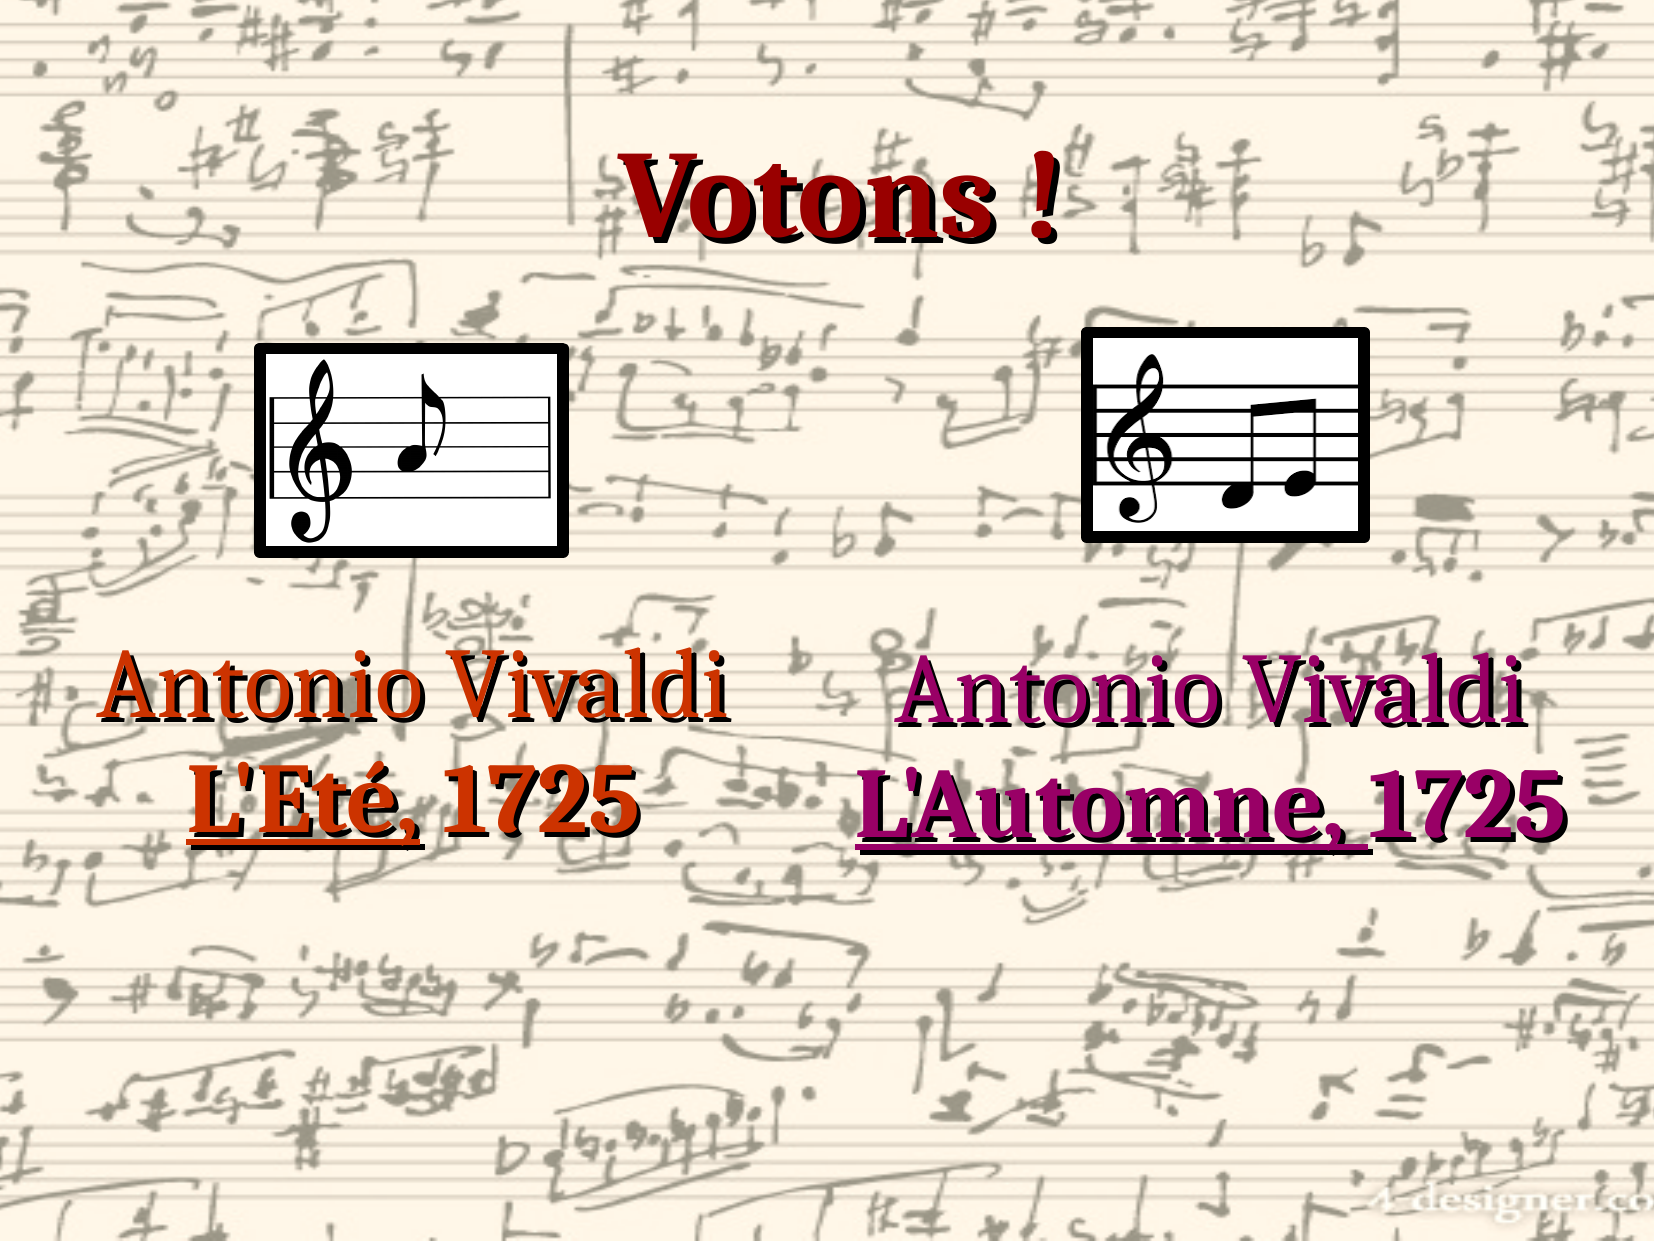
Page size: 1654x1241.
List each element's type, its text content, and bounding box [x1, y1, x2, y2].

text_box Antonio Vivaldi L'Eté, 1725 [29, 620, 798, 1222]
text_box Antonio Vivaldi L'Automne, 1725 [826, 624, 1595, 1109]
picture [0, 0, 1654, 1241]
text_box Votons ! [88, 118, 1595, 414]
